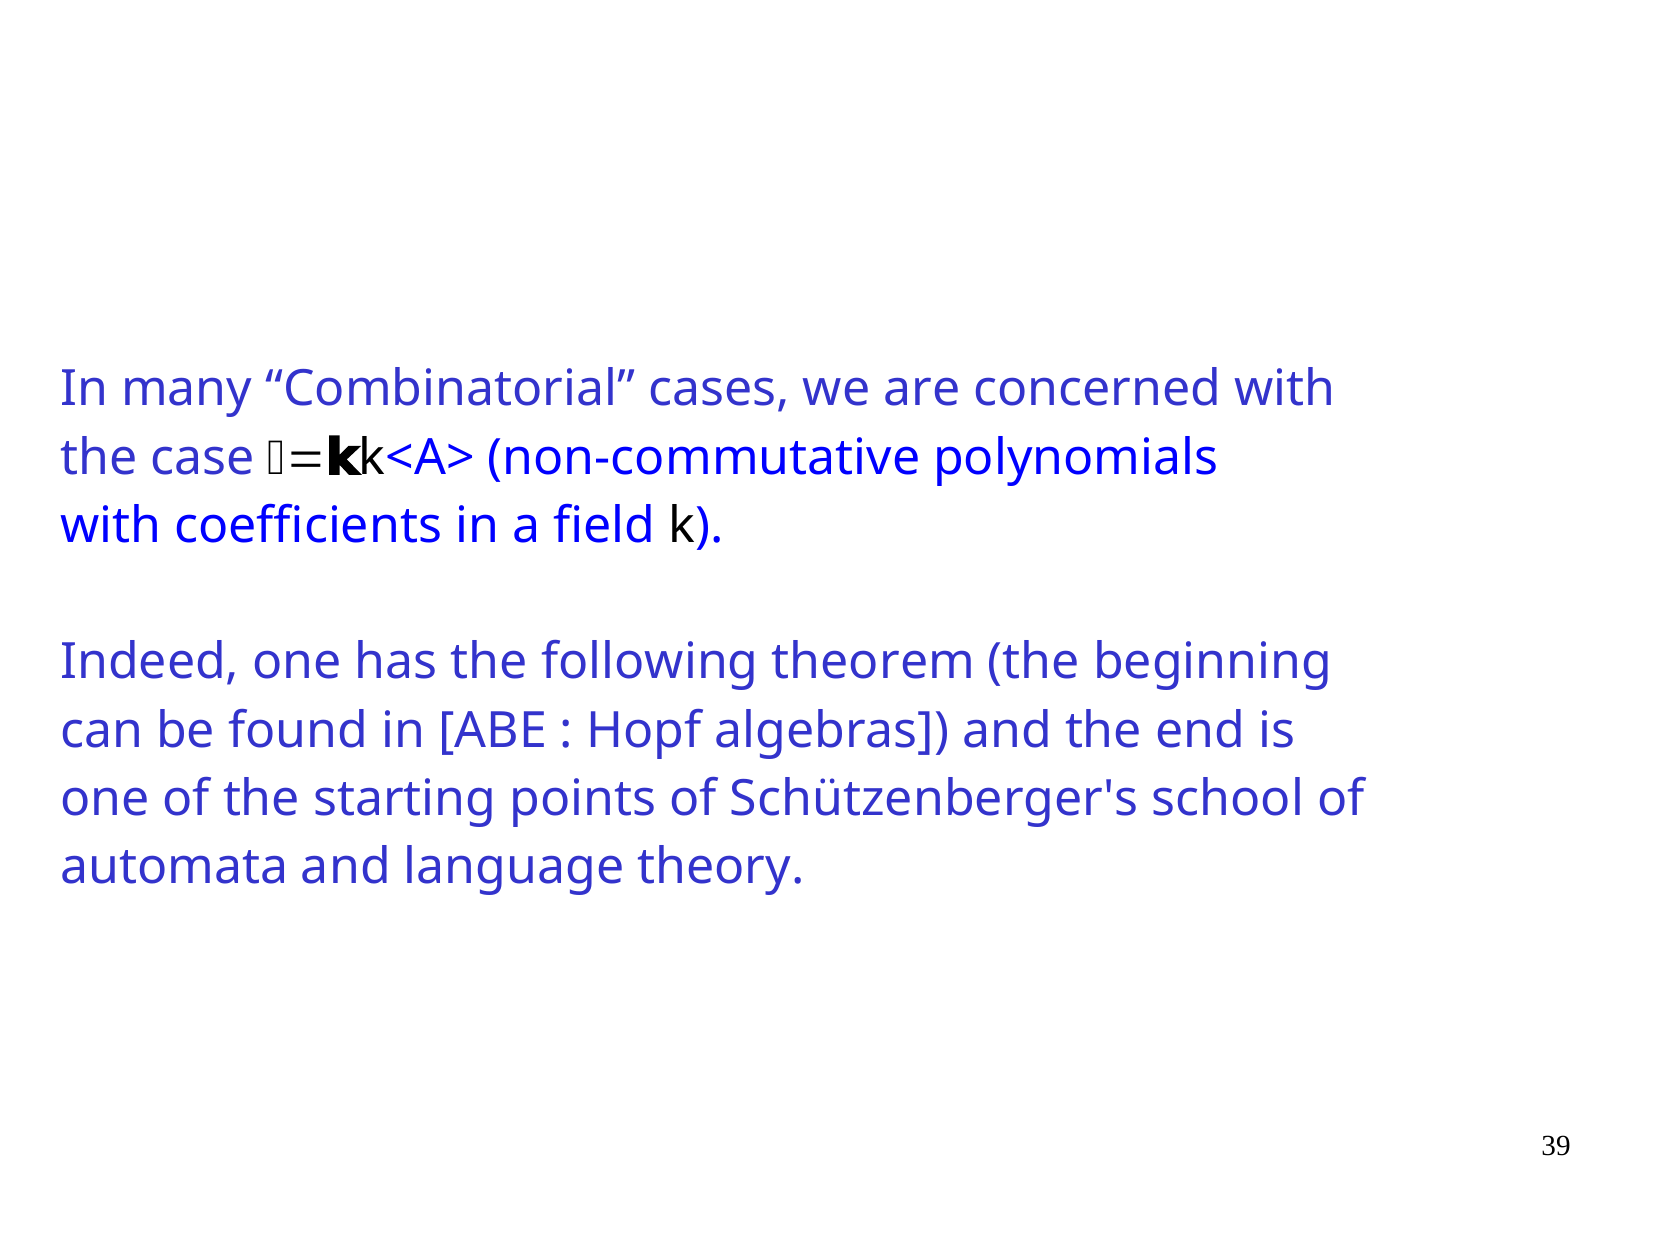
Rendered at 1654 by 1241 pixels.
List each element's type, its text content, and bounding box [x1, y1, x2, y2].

text_box In many “Combinatorial” cases, we are concerned with the case =kk<A> (non-commutative polynomials with coefficients in a field k). Indeed, one has the following theorem (the beginning can be found in [ABE : Hopf algebras]) and the end is one of the starting points of Schützenberger's school of automata and language theory. [45, 345, 1637, 920]
